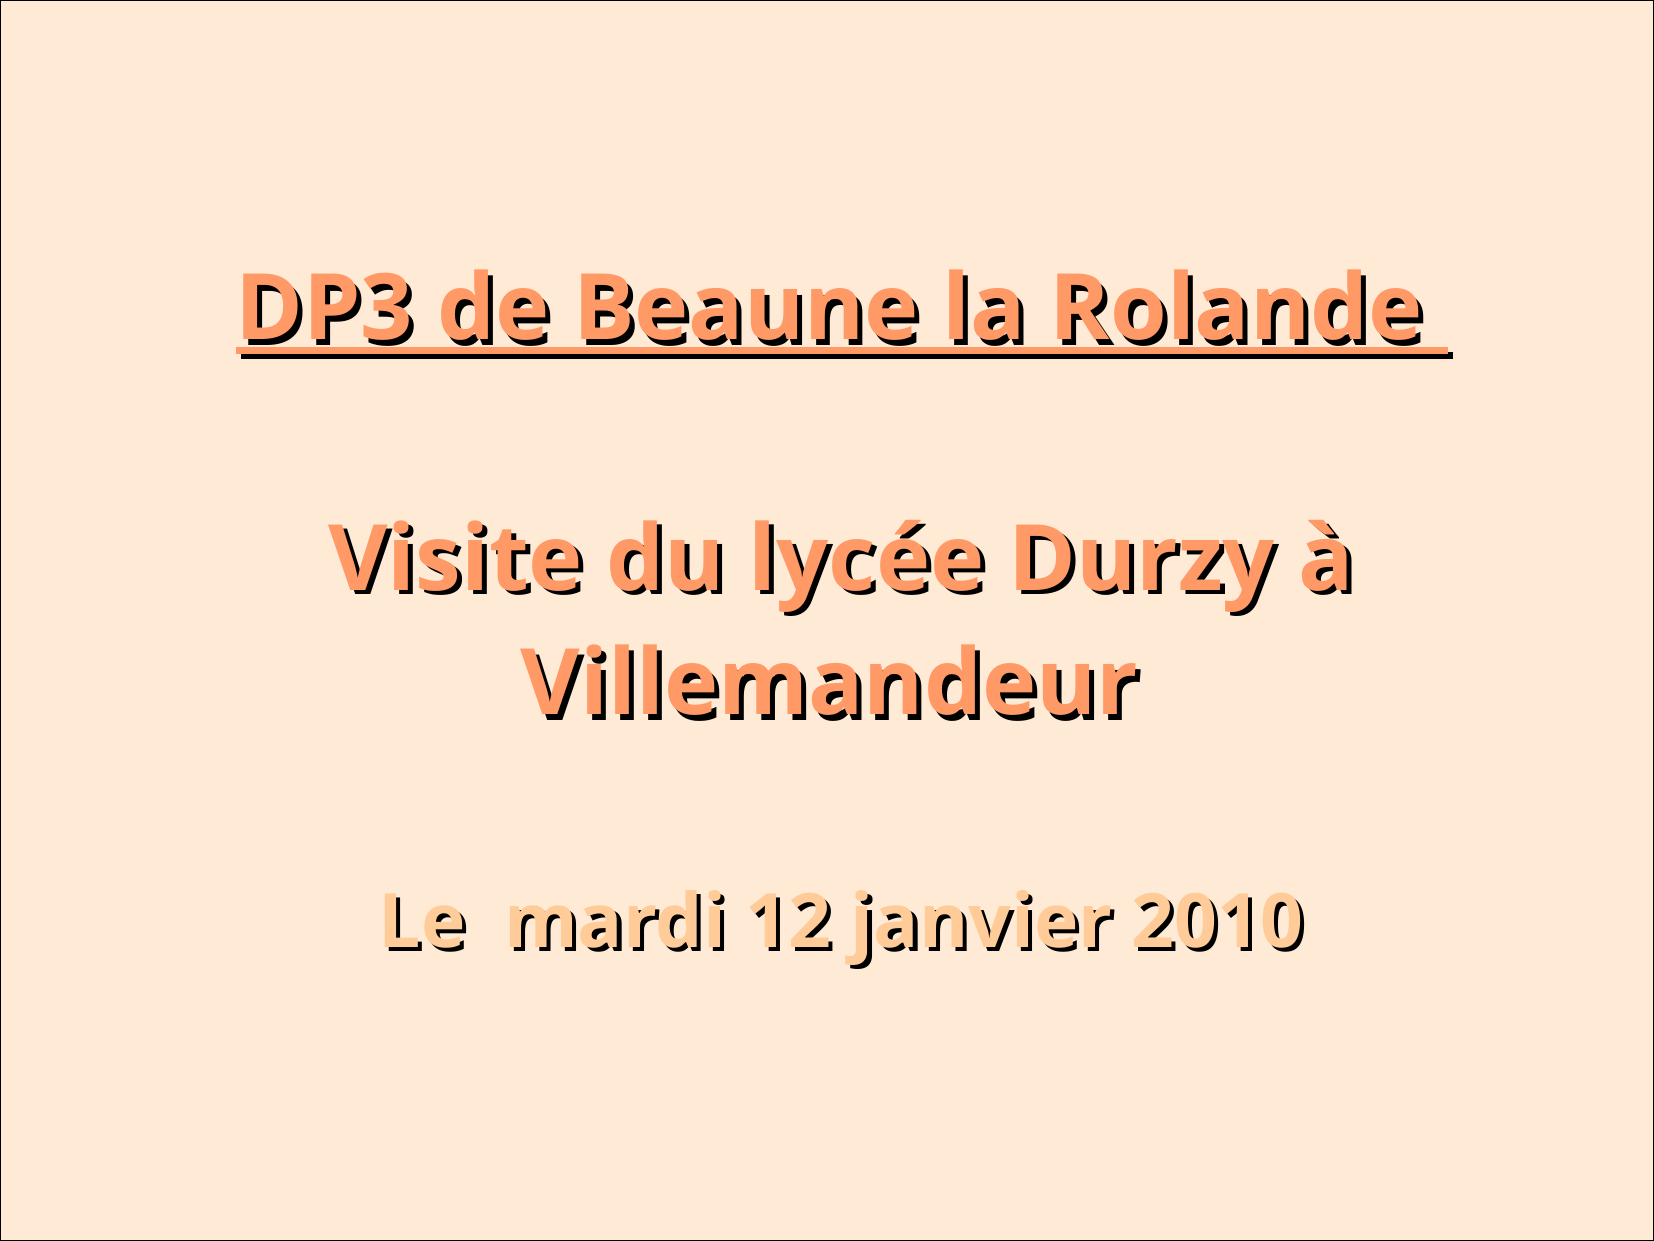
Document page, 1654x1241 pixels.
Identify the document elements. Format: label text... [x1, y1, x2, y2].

text_box DP3 de Beaune la Rolande Visite du lycée Durzy à Villemandeur Le mardi 12 janvier 2010 [88, 29, 1595, 1152]
text_box [0, 0, 1654, 1241]
